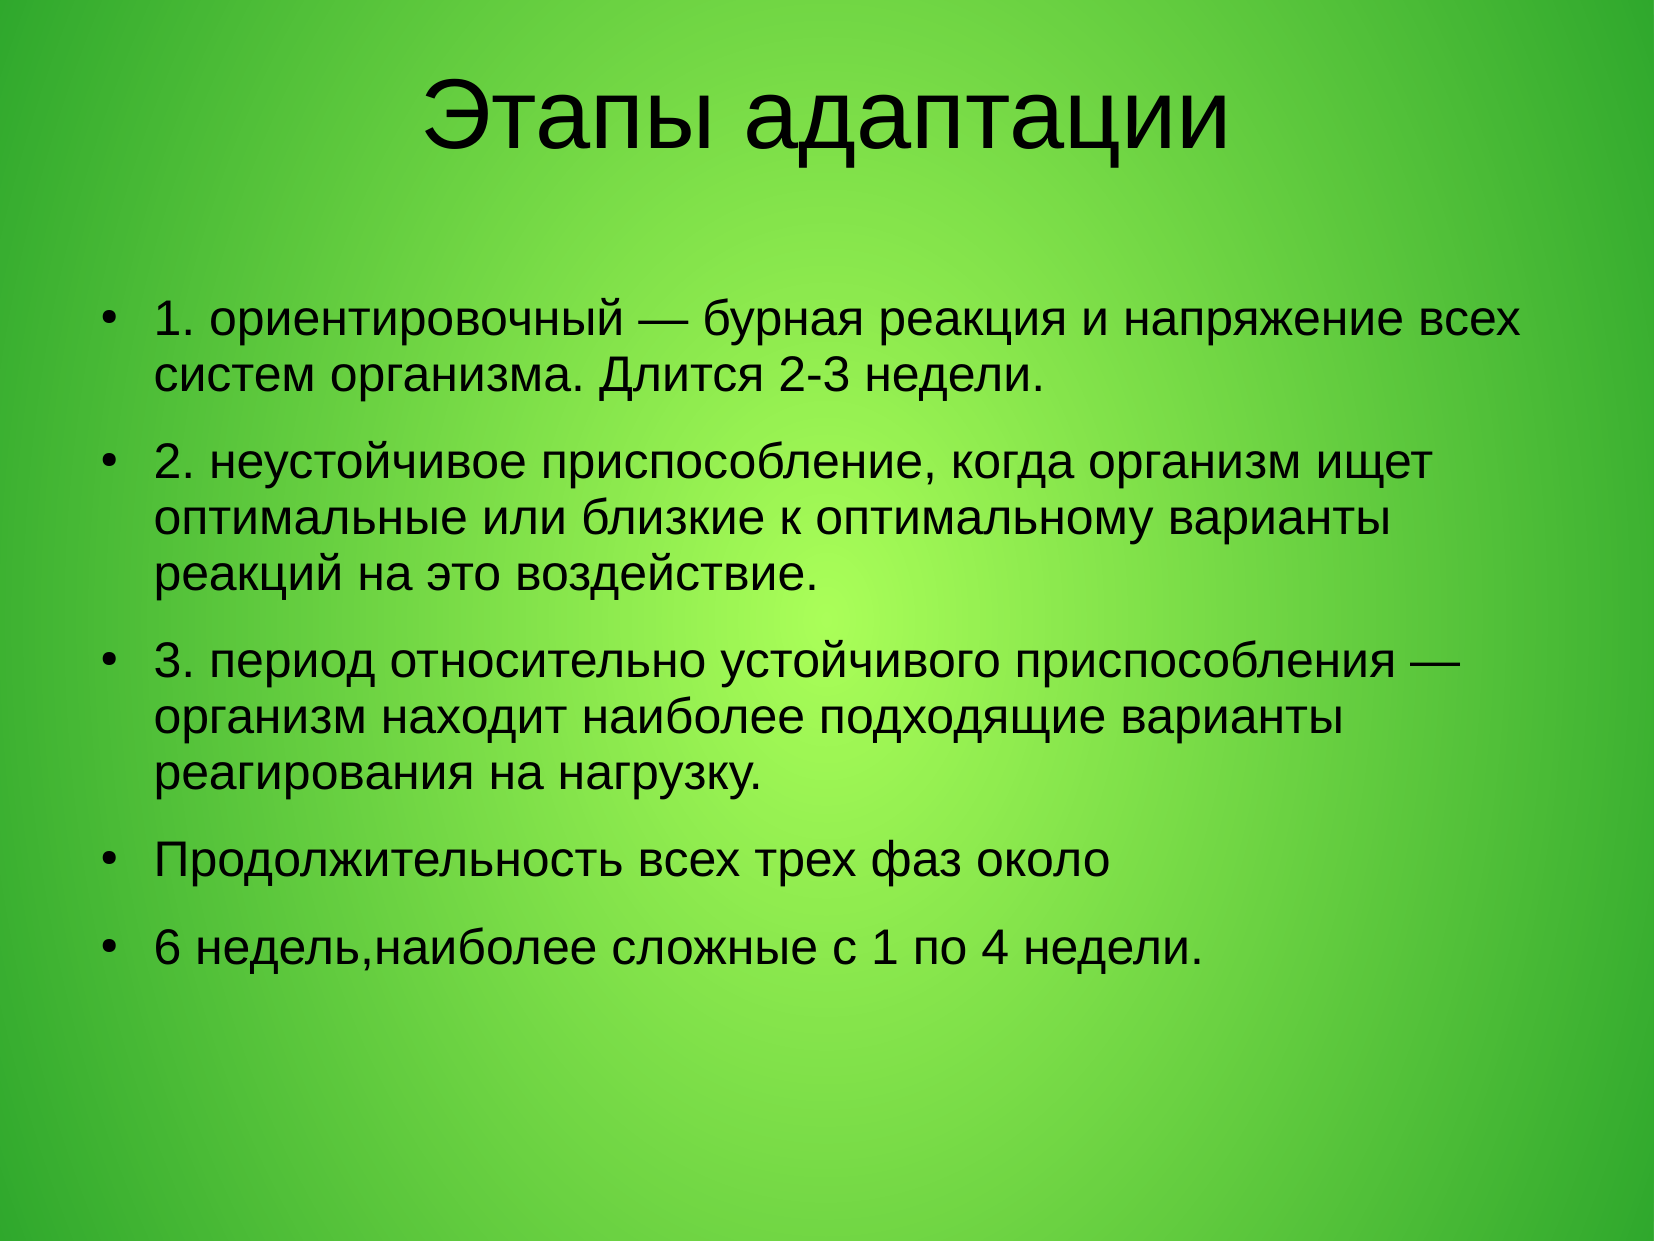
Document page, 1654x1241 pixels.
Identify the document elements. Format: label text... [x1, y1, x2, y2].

title Этапы адаптации [82, 49, 1571, 179]
list 1. ориентировочный — бурная реакция и напряжение всех систем организма. Длится 2-3 недели. 2. неустойчивое приспособление, когда организм ищет оптимальные или близкие к оптимальному варианты реакций на это воздействие. 3. период относительно устойчивого приспособления — организм находит наиболее подходящие варианты реагирования на нагрузку. Продолжительность всех трех фаз около 6 недель,наиболее сложные с 1 по 4 недели. [82, 290, 1571, 1010]
